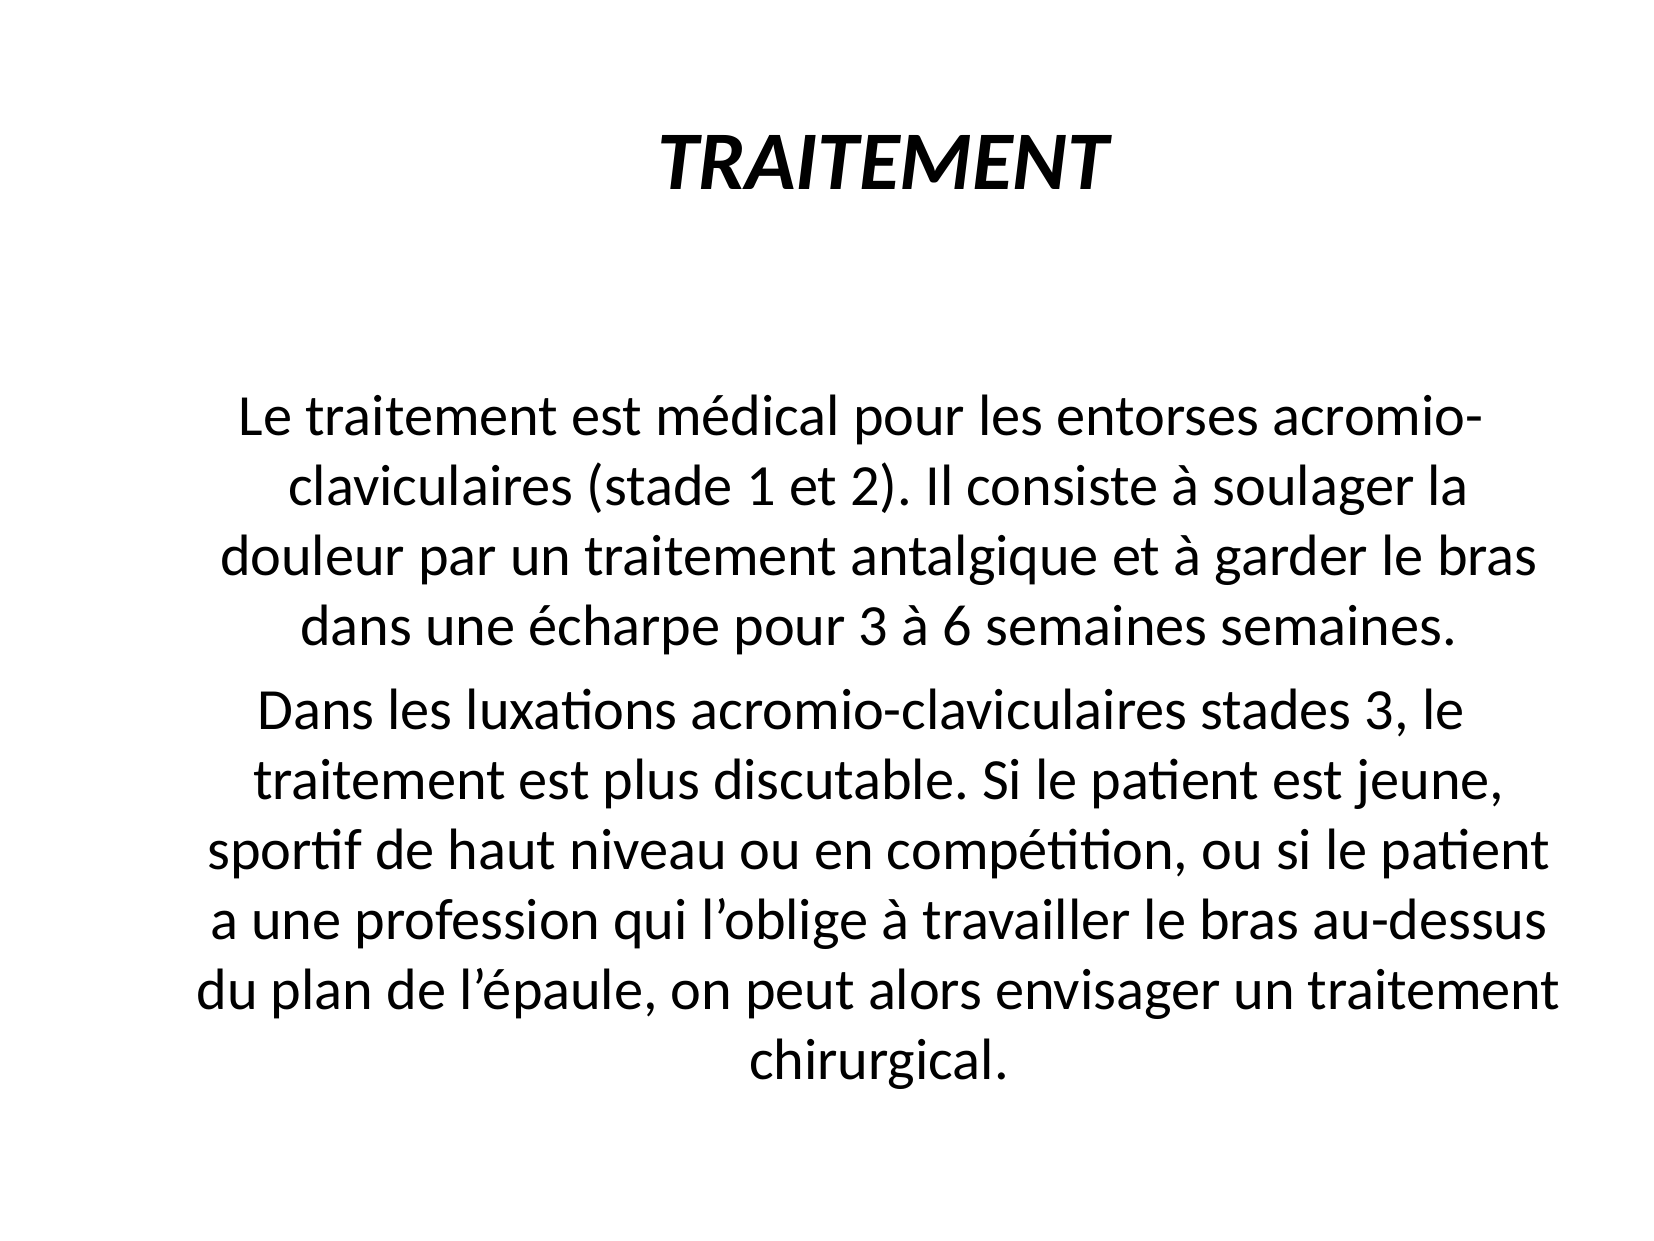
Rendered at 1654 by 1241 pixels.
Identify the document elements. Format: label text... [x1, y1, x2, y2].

subtitle Le traitement est médical pour les entorses acromio-claviculaires (stade 1 et 2). Il consiste à soulager la douleur par un traitement antalgique et à garder le bras dans une écharpe pour 3 à 6 semaines semaines. Dans les luxations acromio-claviculaires stades 3, le traitement est plus discutable. Si le patient est jeune, sportif de haut niveau ou en compétition, ou si le patient a une profession qui l’oblige à travailler le bras au-dessus du plan de l’épaule, on peut alors envisager un traitement chirurgical. [141, 336, 1581, 1132]
title TRAITEMENT [177, 97, 1590, 216]
